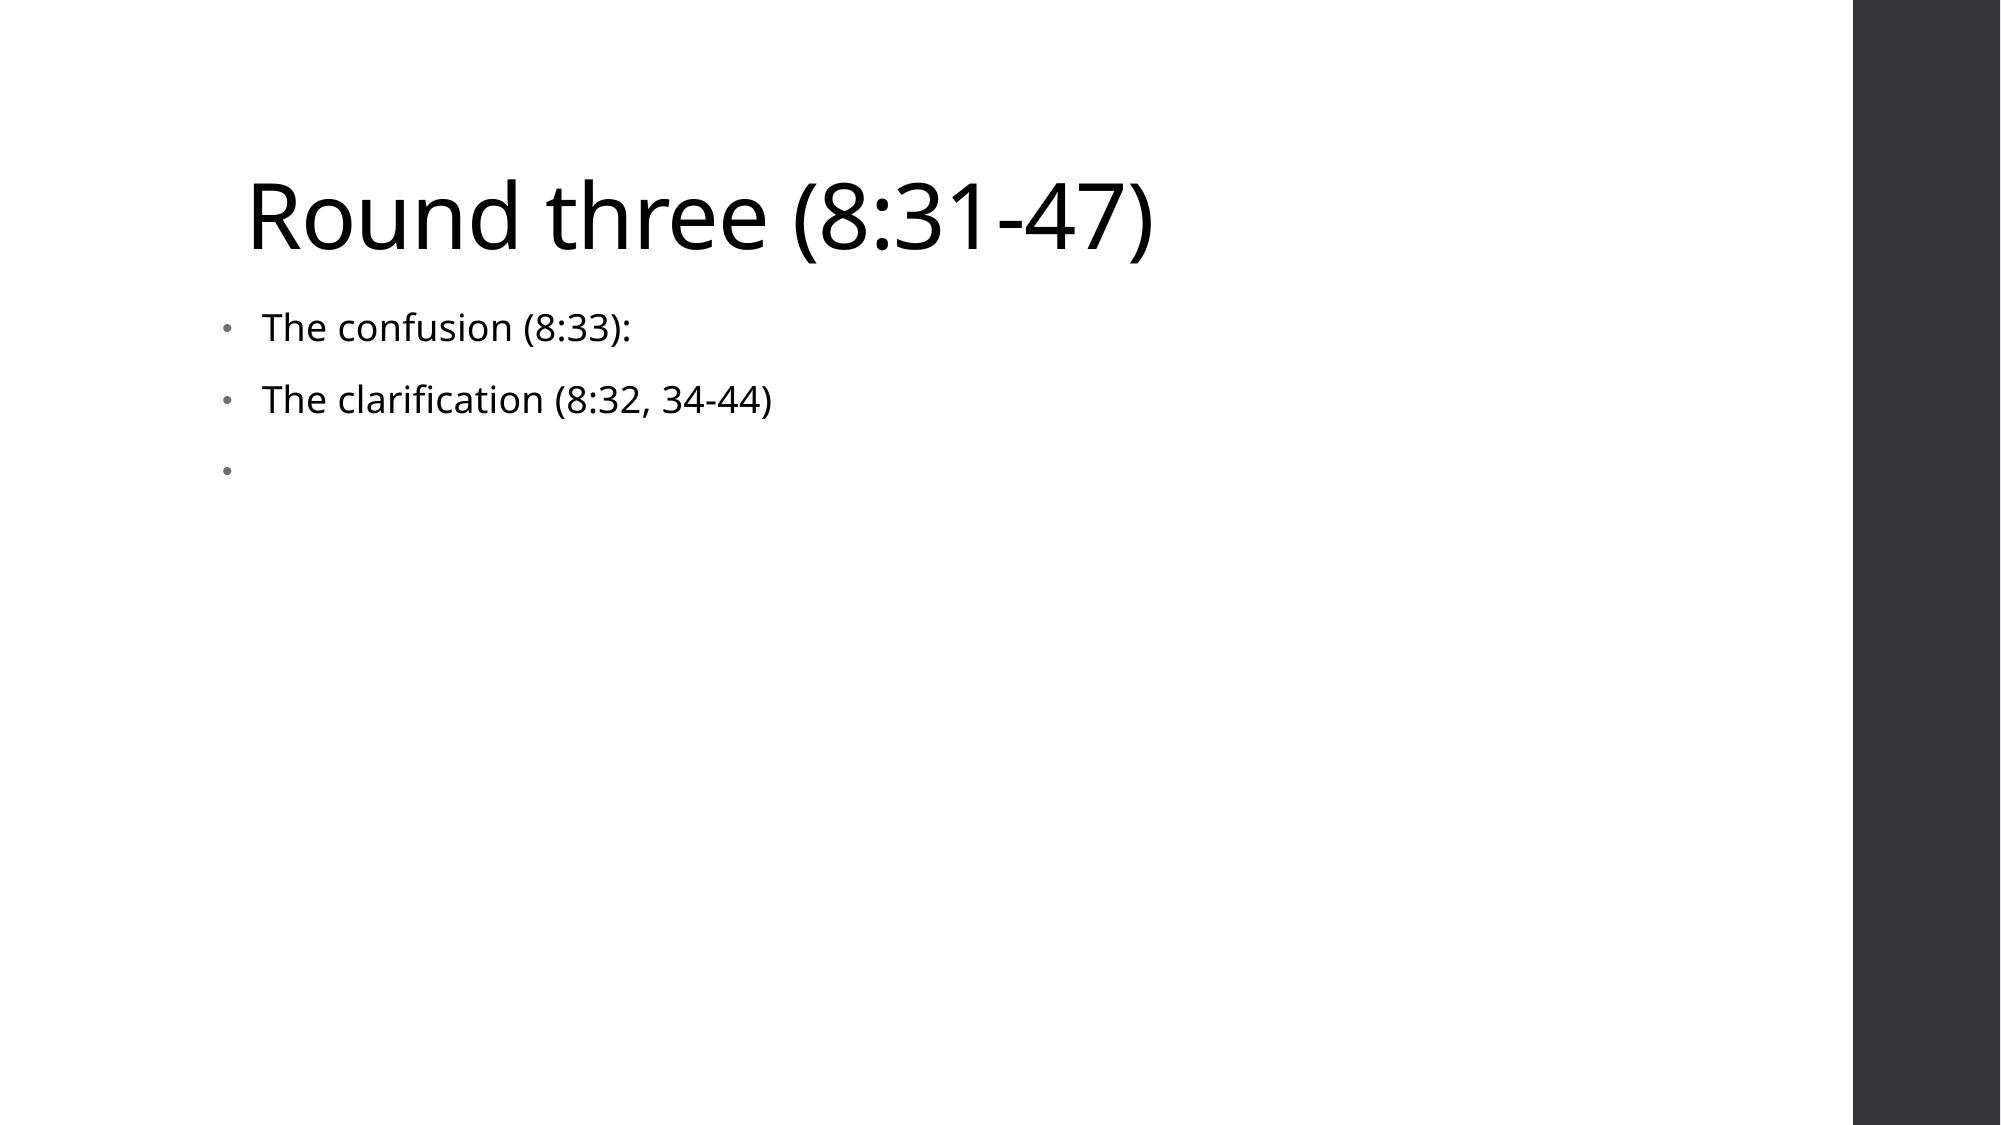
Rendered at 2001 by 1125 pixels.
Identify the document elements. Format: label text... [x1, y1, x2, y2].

title Round three (8:31-47) [206, 60, 1797, 278]
list The confusion (8:33): The clarification (8:32, 34-44) [206, 299, 1617, 1014]
